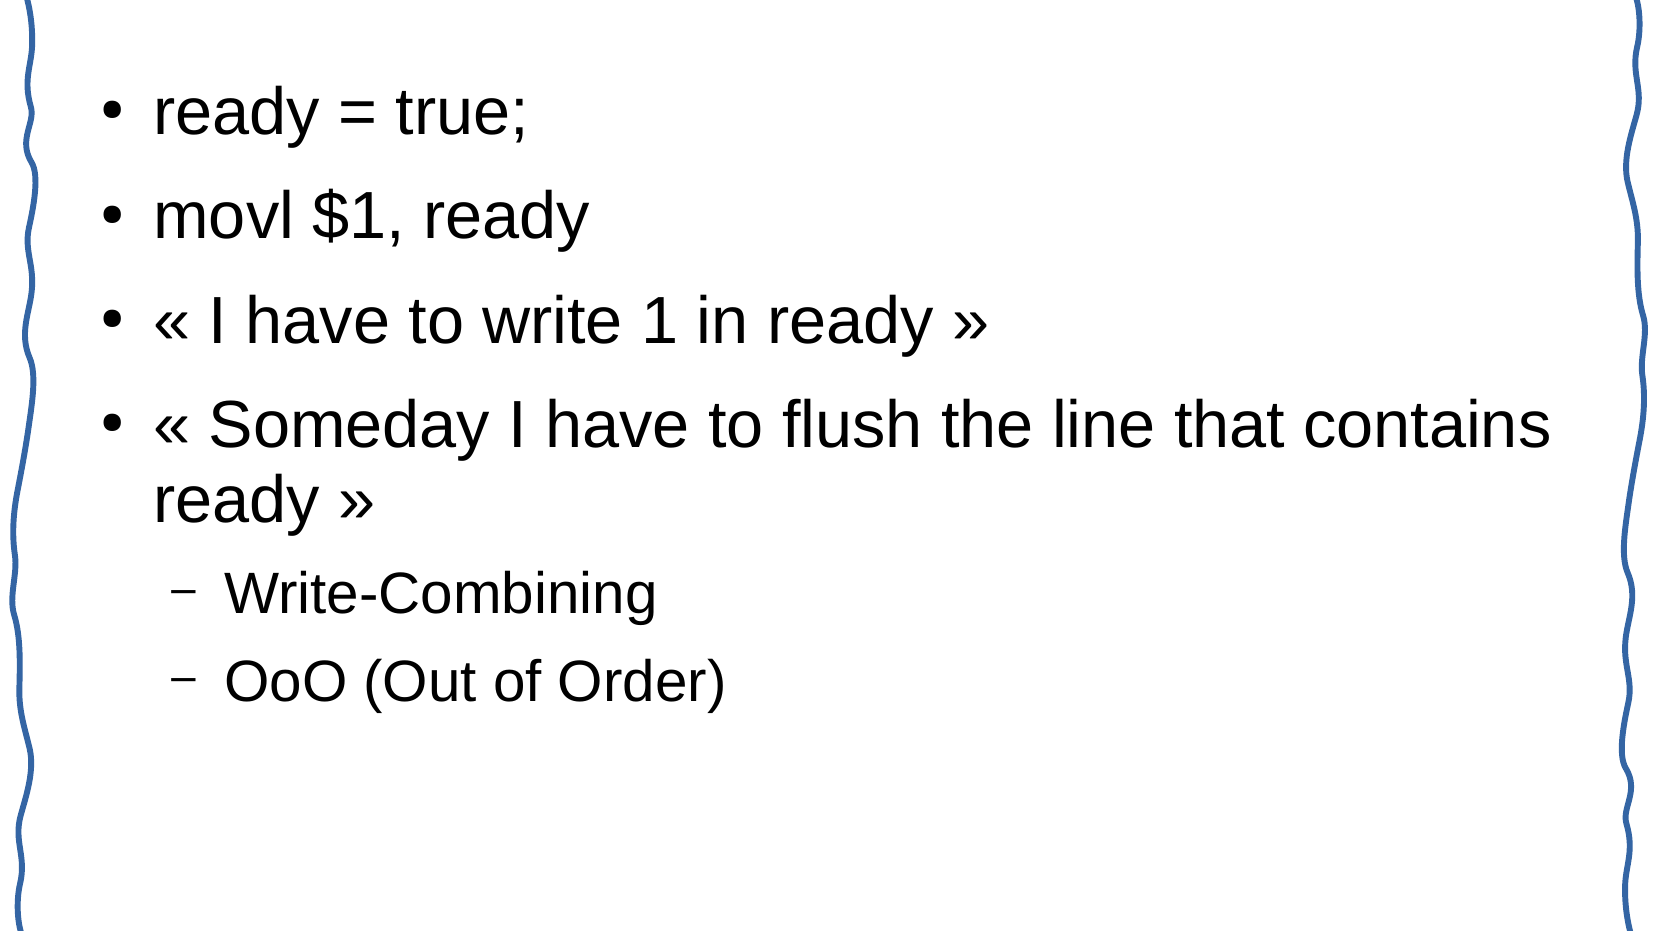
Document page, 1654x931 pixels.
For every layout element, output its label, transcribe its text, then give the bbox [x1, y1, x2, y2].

list ready = true; movl $1, ready « I have to write 1 in ready » « Someday I have to flush the line that contains ready » Write-Combining OoO (Out of Order) [82, 74, 1571, 852]
